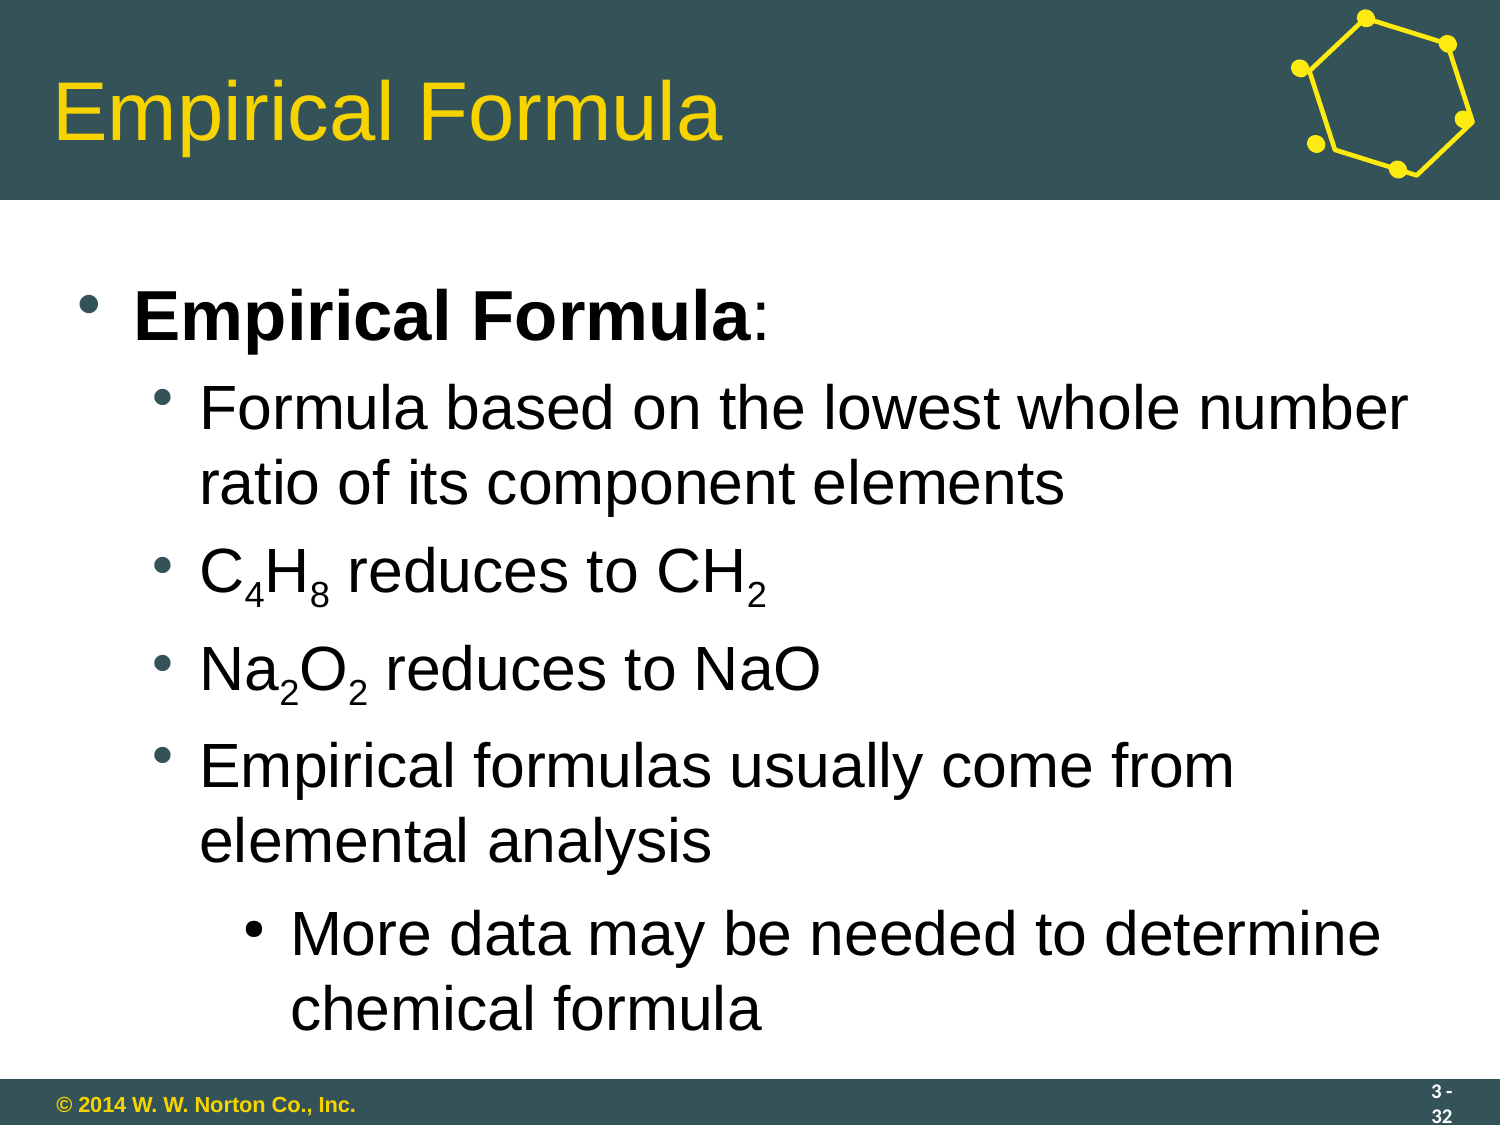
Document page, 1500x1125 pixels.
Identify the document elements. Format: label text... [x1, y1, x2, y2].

list Empirical Formula: Formula based on the lowest whole number ratio of its component elements C4H8 reduces to CH2 Na2O2 reduces to NaO Empirical formulas usually come from elemental analysis More data may be needed to determine chemical formula [62, 262, 1450, 963]
slide_number 3 - <number> [1411, 1086, 1468, 1119]
title Empirical Formula [37, 19, 1118, 195]
